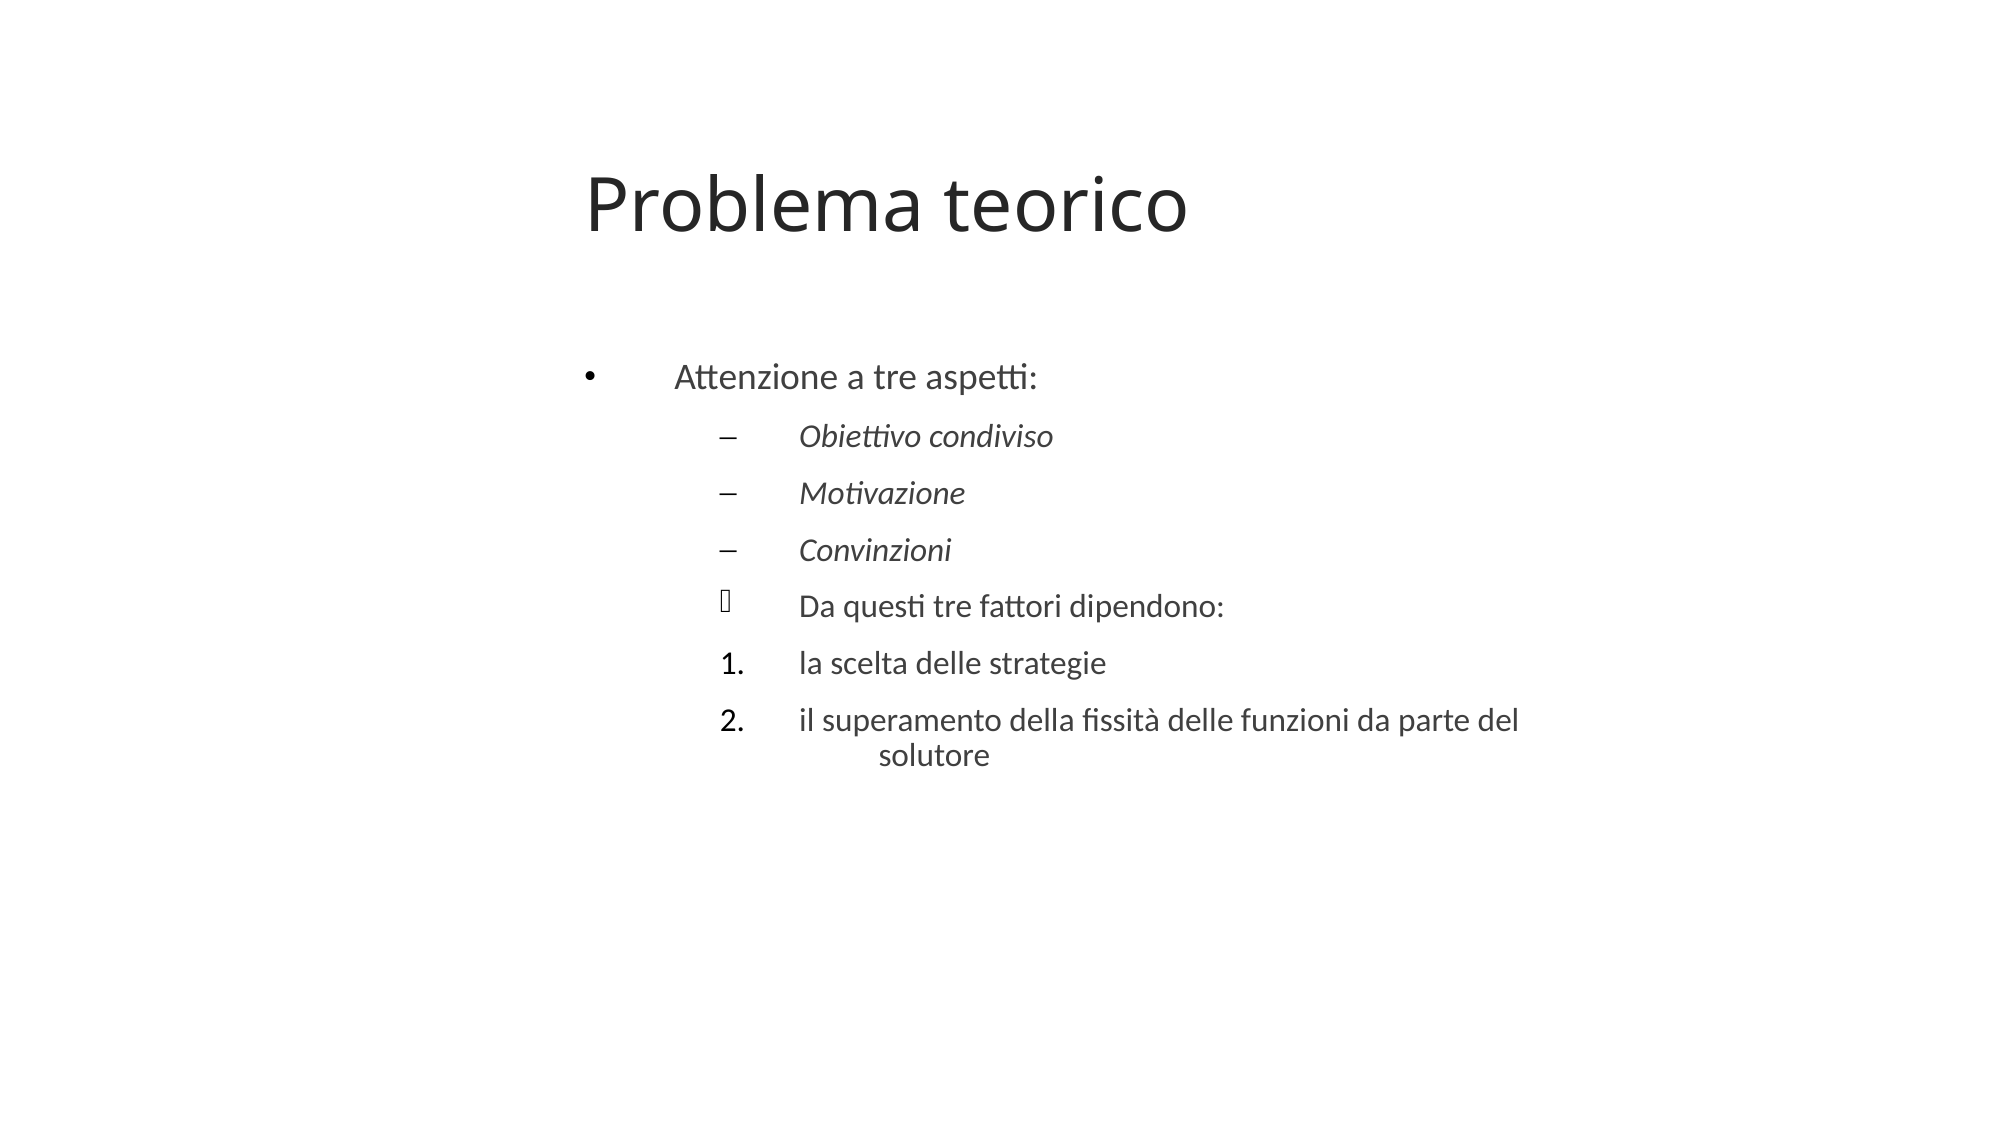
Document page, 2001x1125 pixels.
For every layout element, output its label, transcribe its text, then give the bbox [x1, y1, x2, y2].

title Problema teorico [569, 102, 1651, 313]
list Attenzione a tre aspetti: Obiettivo condiviso Motivazione Convinzioni Da questi tre fattori dipendono: la scelta delle strategie il superamento della fissità delle funzioni da parte del solutore [568, 350, 1651, 970]
